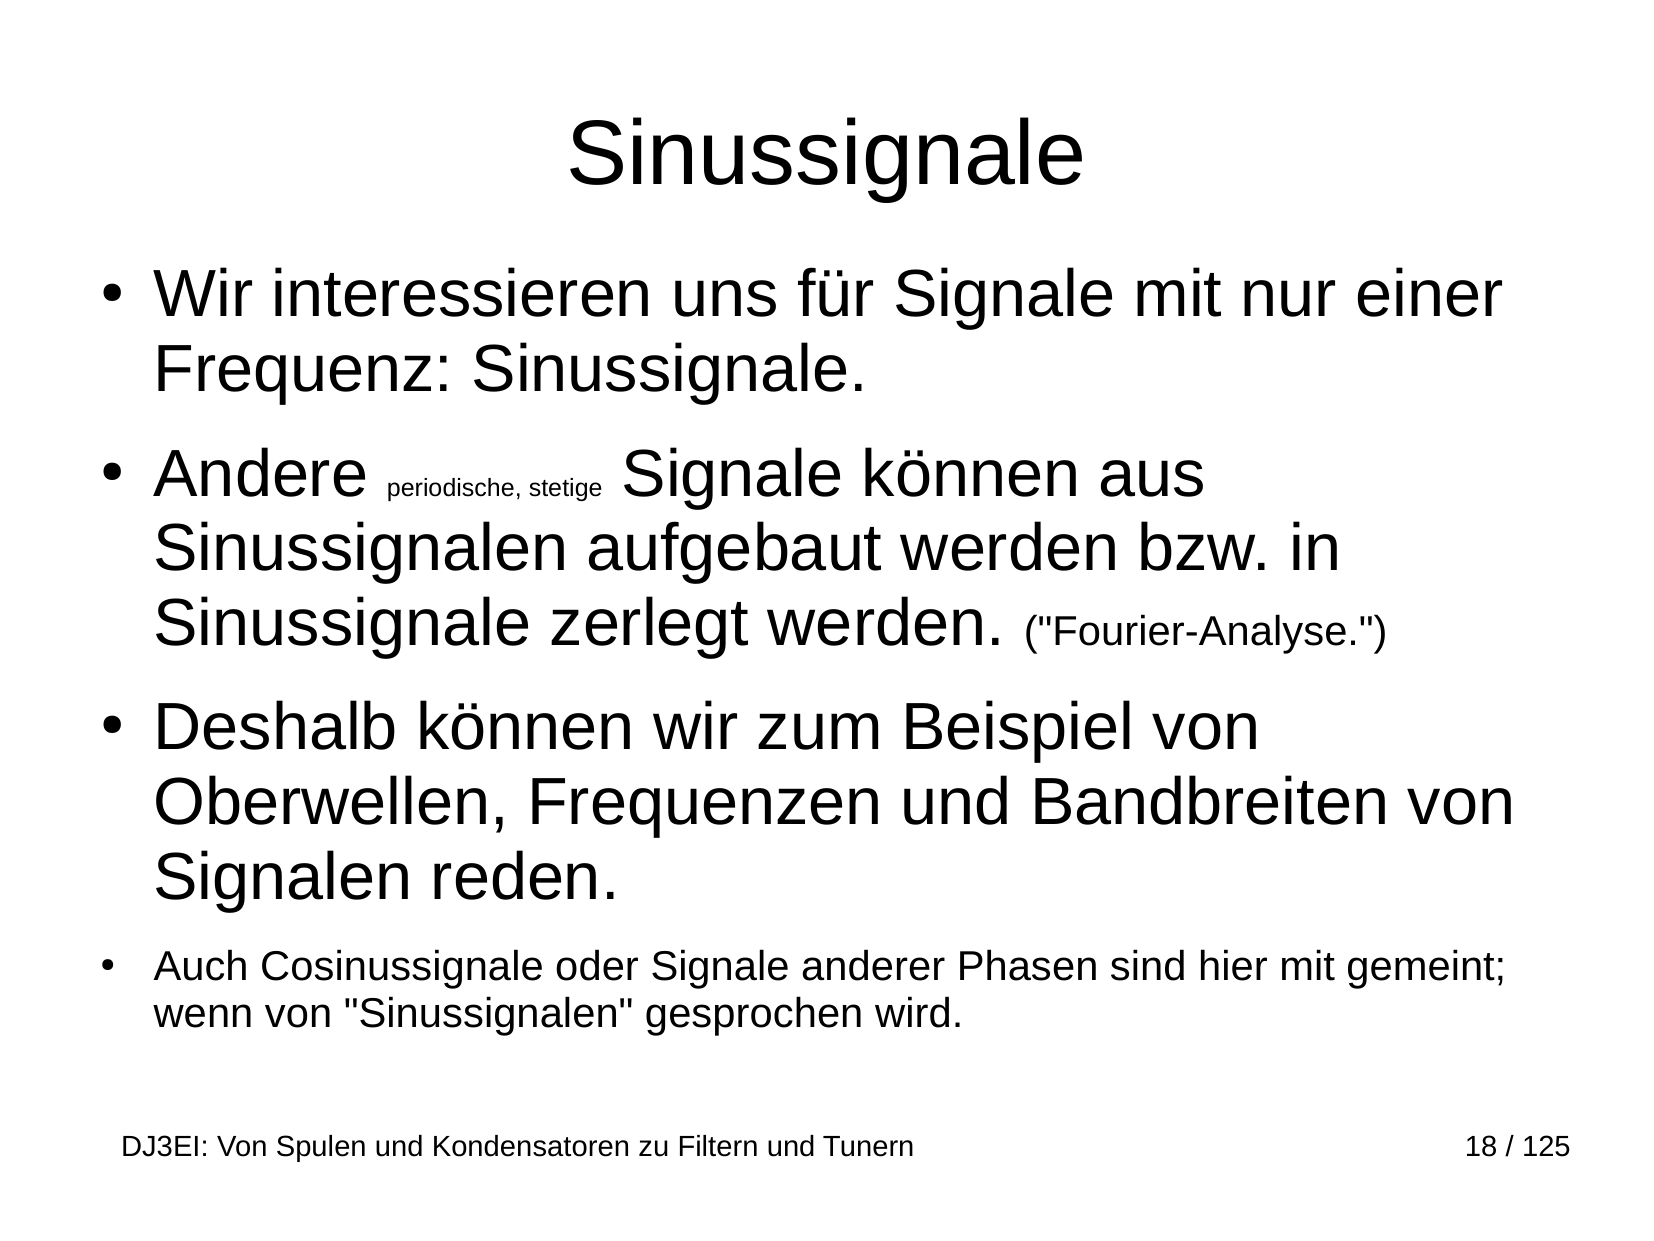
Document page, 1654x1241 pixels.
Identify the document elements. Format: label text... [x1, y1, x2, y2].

title Sinussignale [82, 49, 1571, 256]
list Wir interessieren uns für Signale mit nur einer Frequenz: Sinussignale. Andere periodische, stetige Signale können aus Sinussignalen aufgebaut werden bzw. in Sinussignale zerlegt werden. ("Fourier-Analyse.") Deshalb können wir zum Beispiel von Oberwellen, Frequenzen und Bandbreiten von Signalen reden. Auch Cosinussignale oder Signale anderer Phasen sind hier mit gemeint; wenn von "Sinussignalen" gesprochen wird. [82, 256, 1571, 1087]
